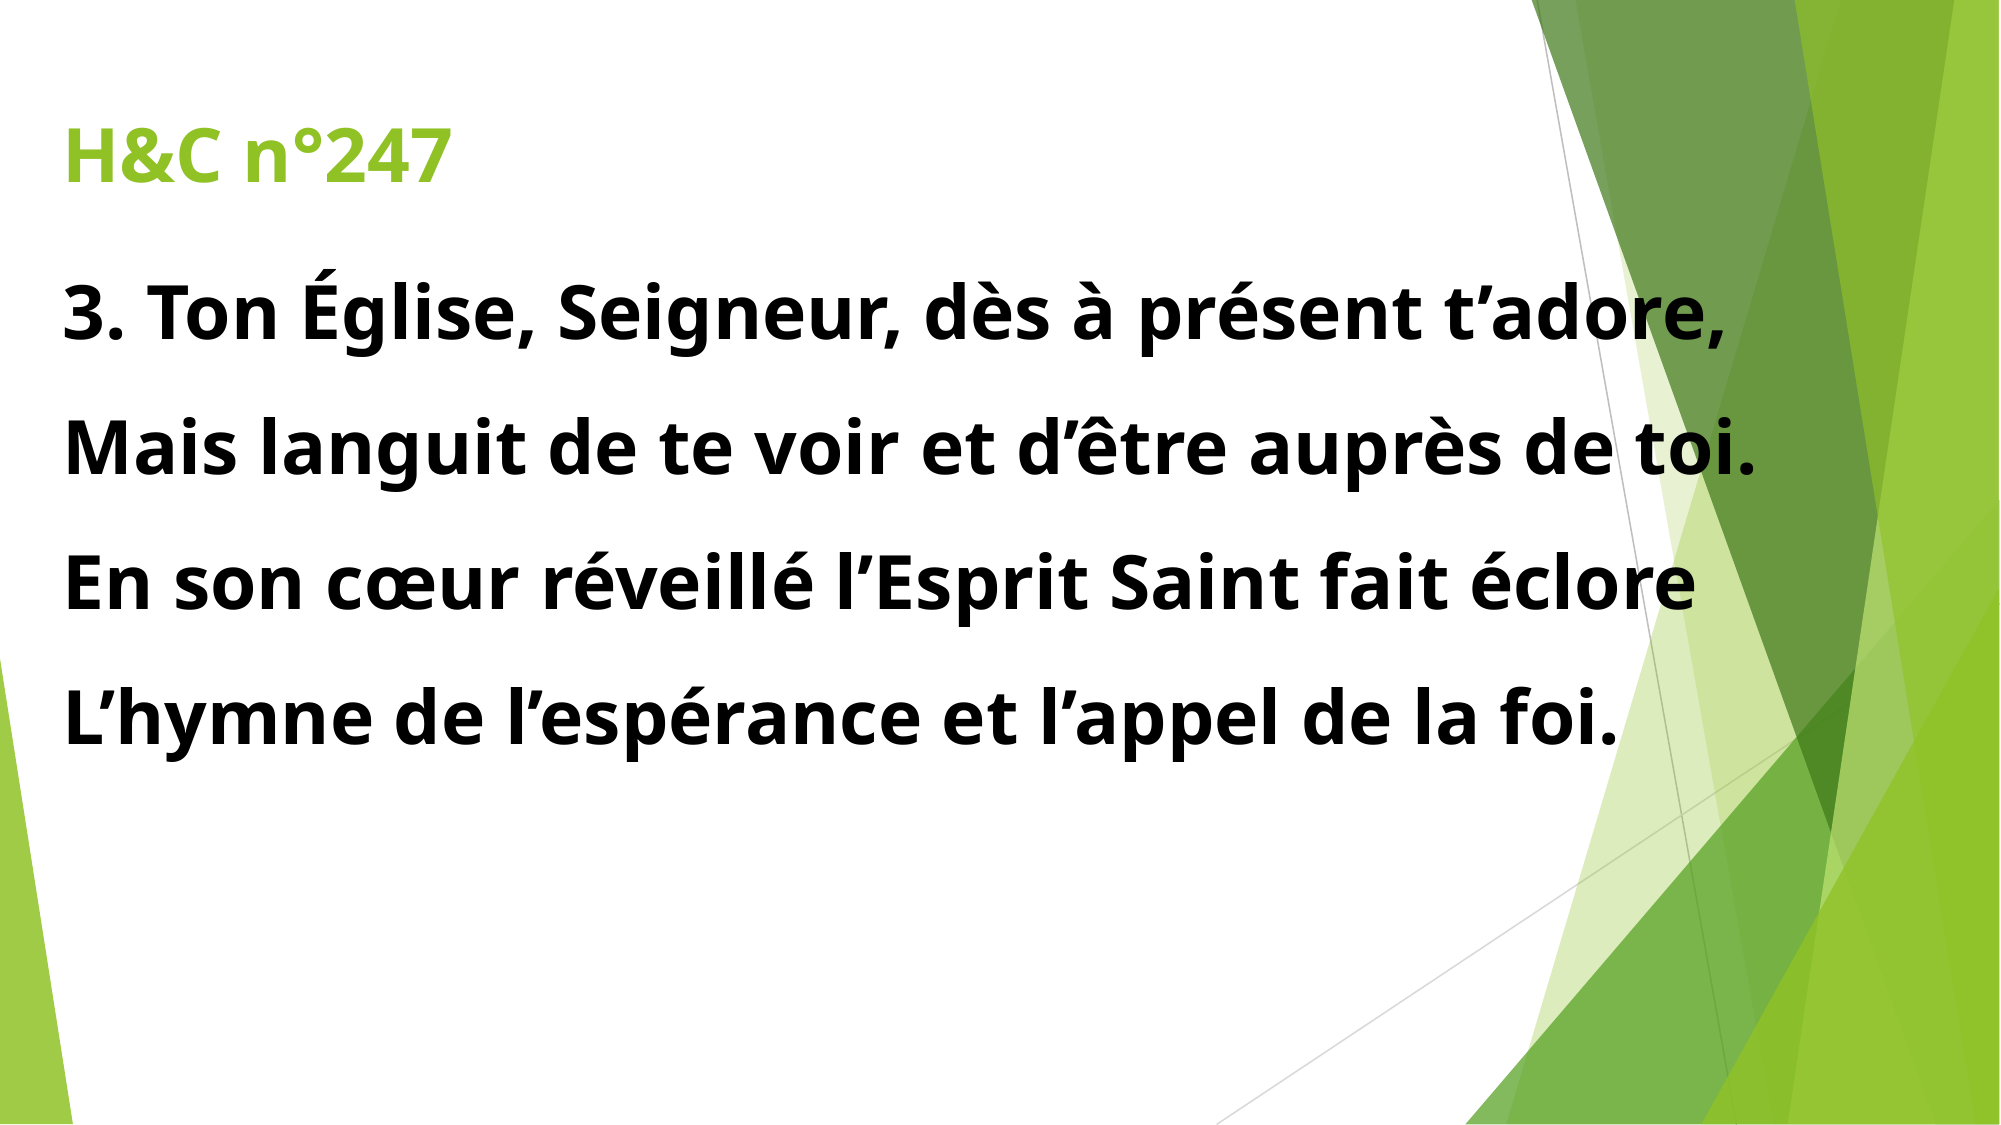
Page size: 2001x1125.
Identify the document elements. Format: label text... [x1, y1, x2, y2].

text_box 3. Ton Église, Seigneur, dès à présent t’adore, Mais languit de te voir et d’être auprès de toi. En son cœur réveillé l’Esprit Saint fait éclore L’hymne de l’espérance et l’appel de la foi. [47, 212, 1949, 1063]
text_box H&C n°247 [47, 99, 1522, 212]
